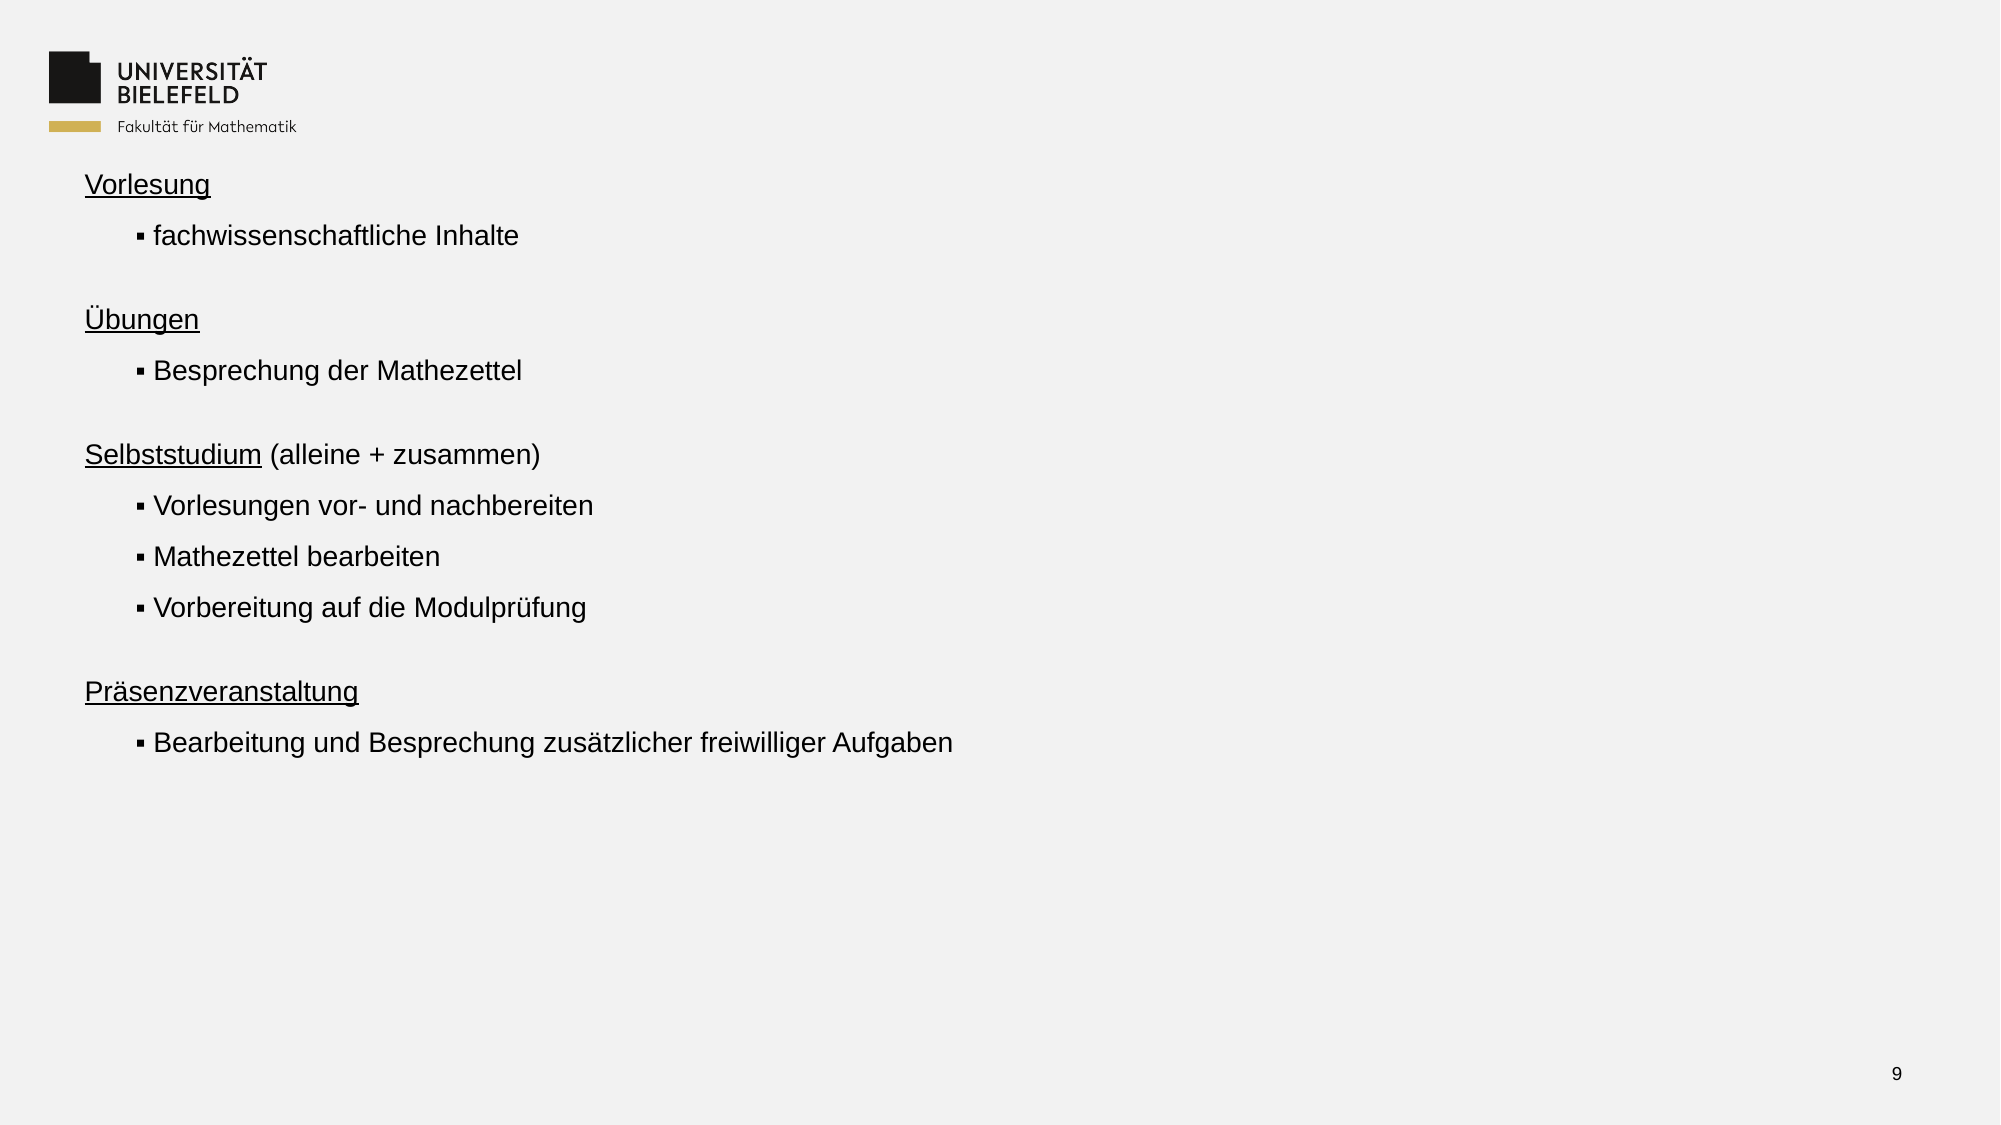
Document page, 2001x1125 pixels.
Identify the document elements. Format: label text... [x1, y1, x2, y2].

list Vorlesung ▪ fachwissenschaftliche Inhalte Übungen ▪ Besprechung der Mathezettel Selbststudium (alleine + zusammen) ▪ Vorlesungen vor- und nachbereiten ▪ Mathezettel bearbeiten ▪ Vorbereitung auf die Modulprüfung Präsenzveranstaltung ▪ Bearbeitung und Besprechung zusätzlicher freiwilliger Aufgaben [84, 149, 1987, 805]
text_box [1891, 1061, 1951, 1096]
